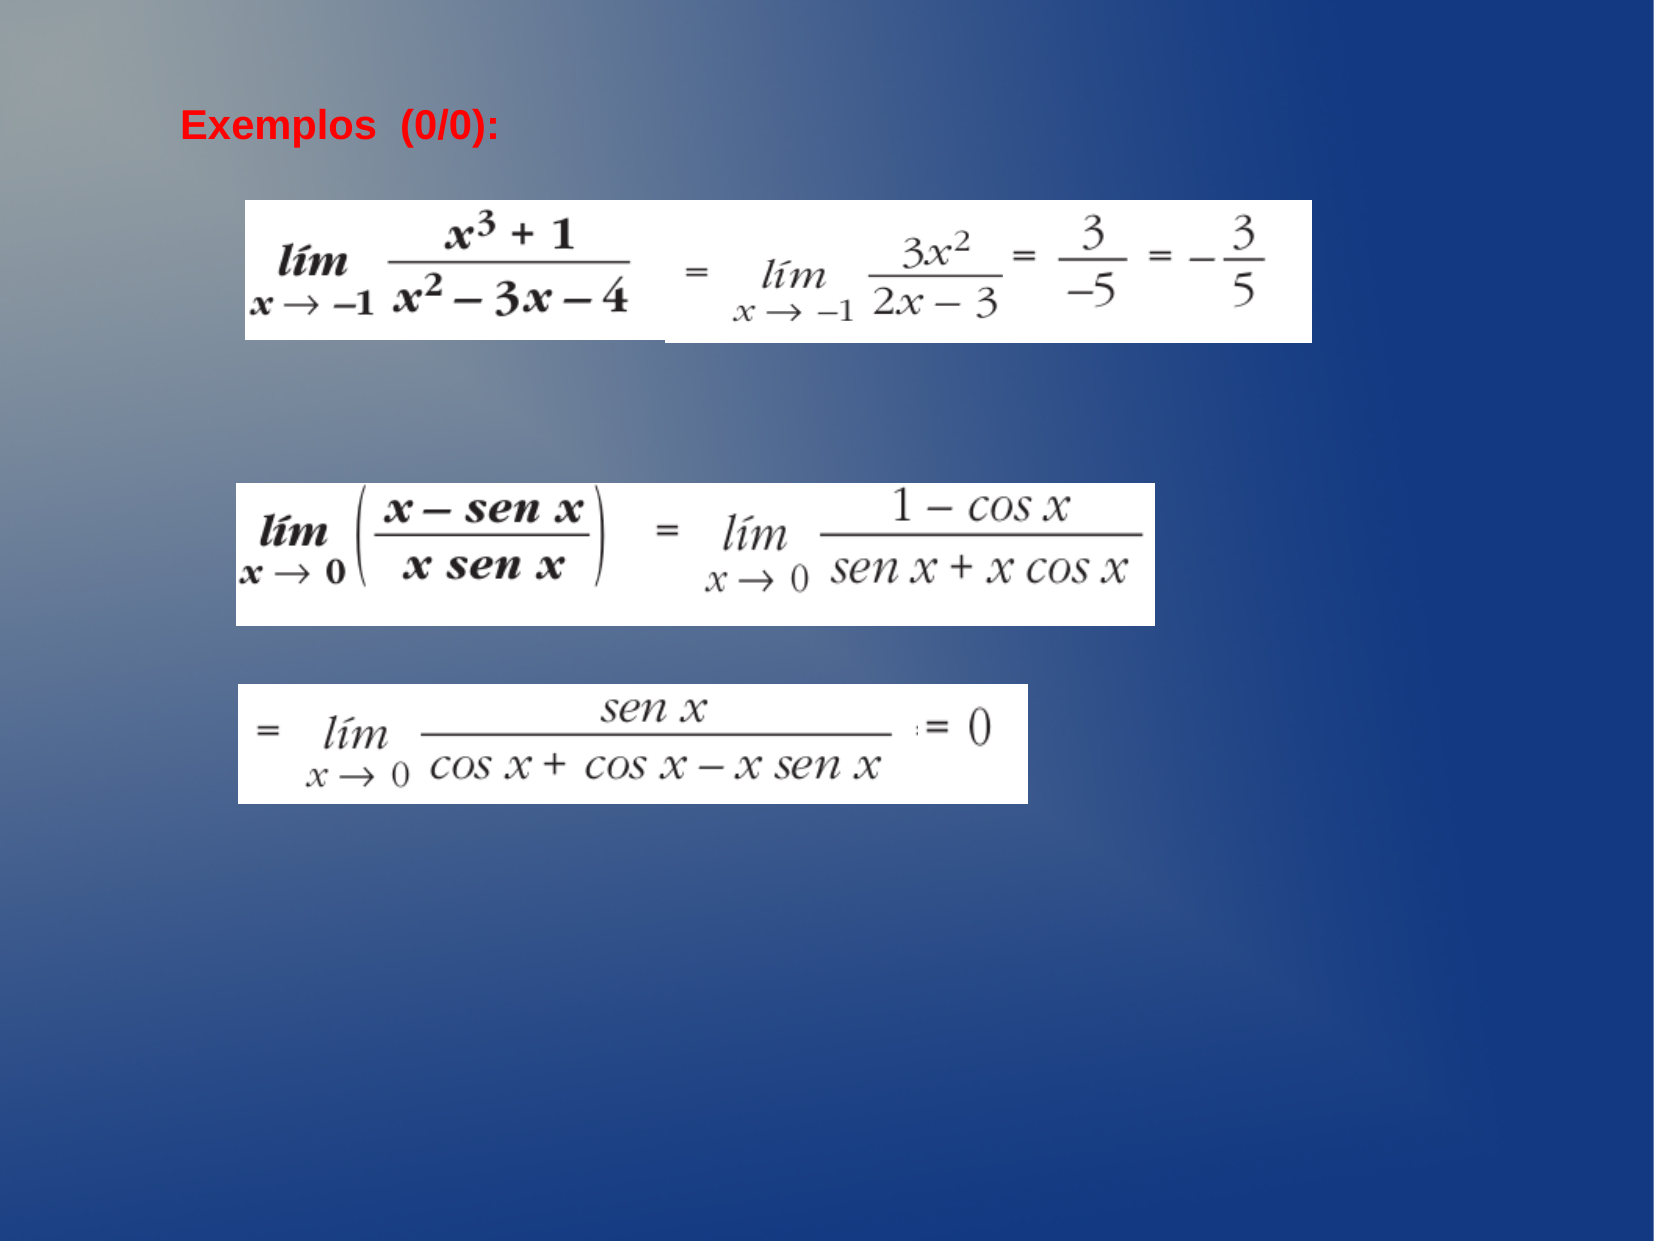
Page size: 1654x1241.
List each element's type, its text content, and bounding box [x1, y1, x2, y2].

text_box Exemplos (0/0): [165, 94, 603, 156]
picture [0, 0, 1654, 1241]
